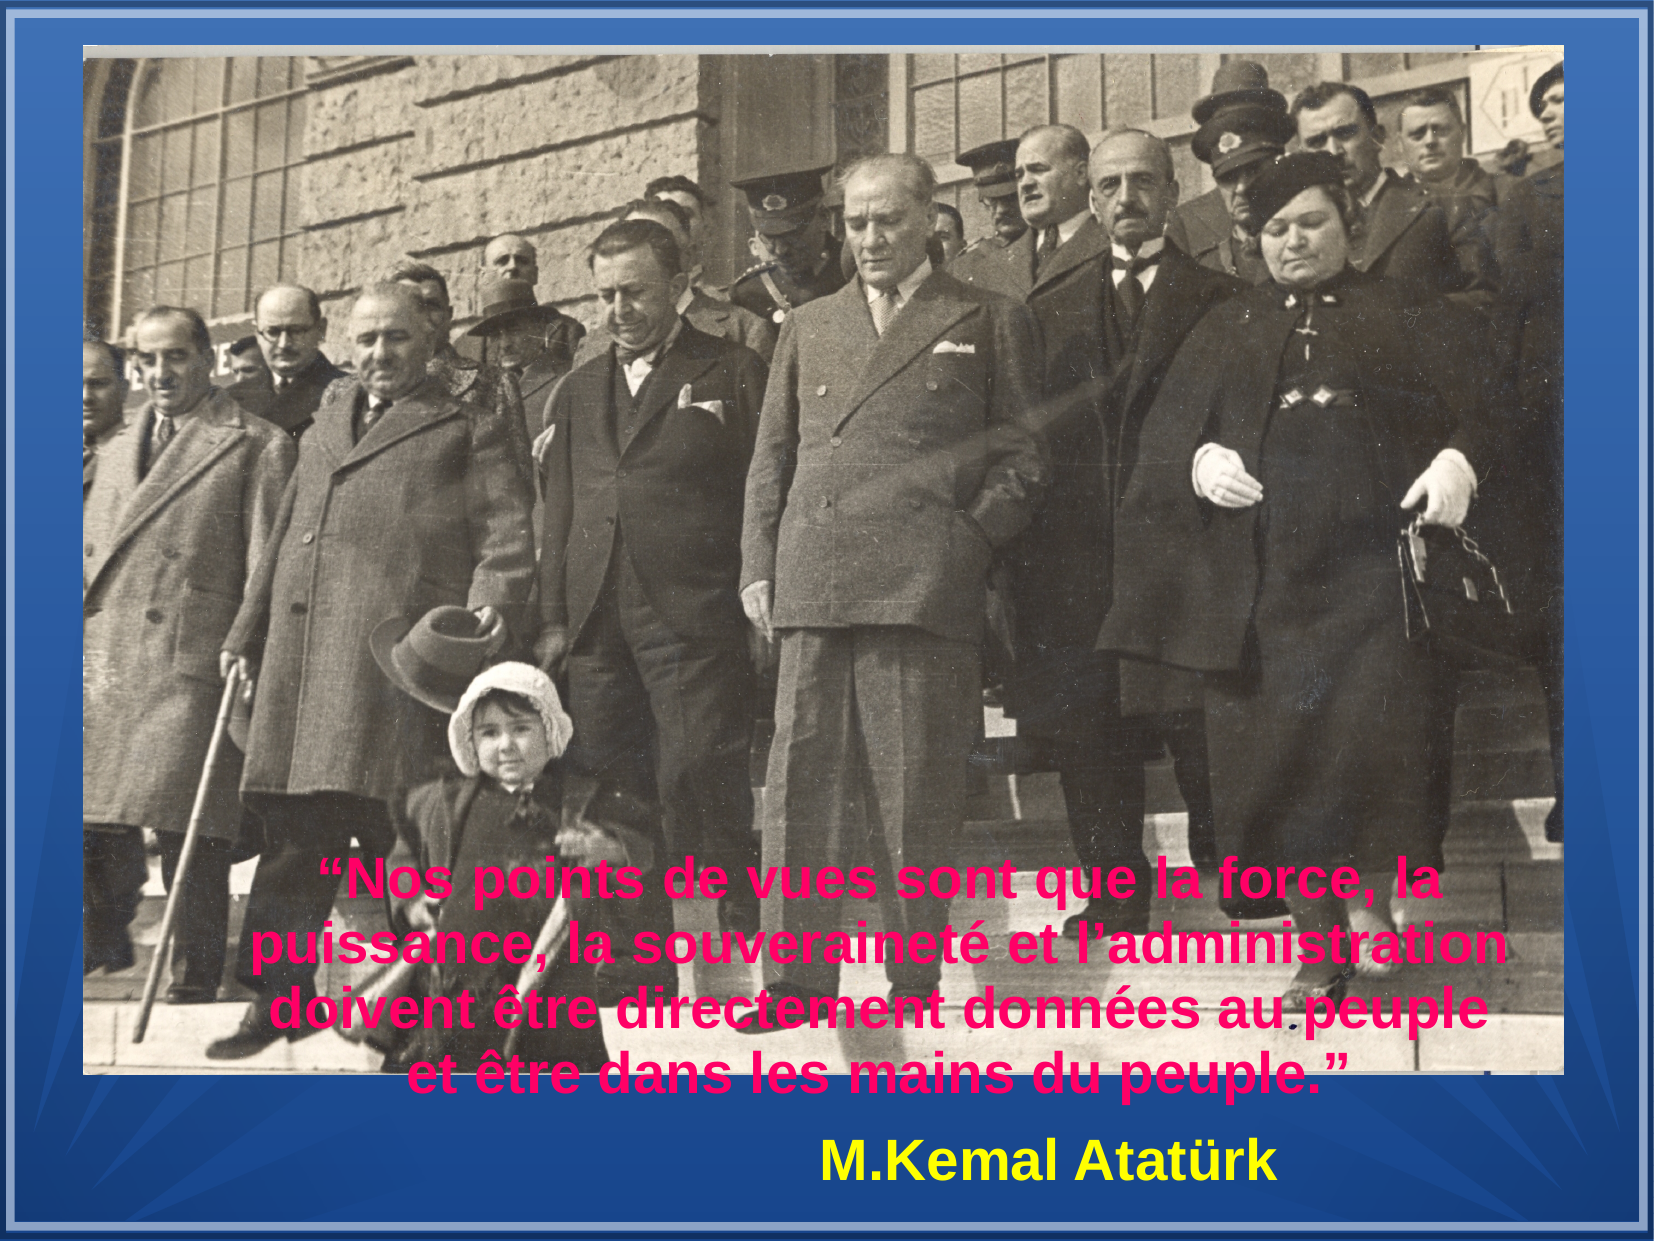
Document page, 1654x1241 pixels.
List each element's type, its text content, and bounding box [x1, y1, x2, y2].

text_box M.Kemal Atatürk [744, 1127, 1371, 1193]
picture [83, 45, 1564, 1075]
title “Nos points de vues sont que la force, la puissance, la souveraineté et l’administration doivent être directement données au peuple et être dans les mains du peuple.” [248, 813, 1512, 1241]
